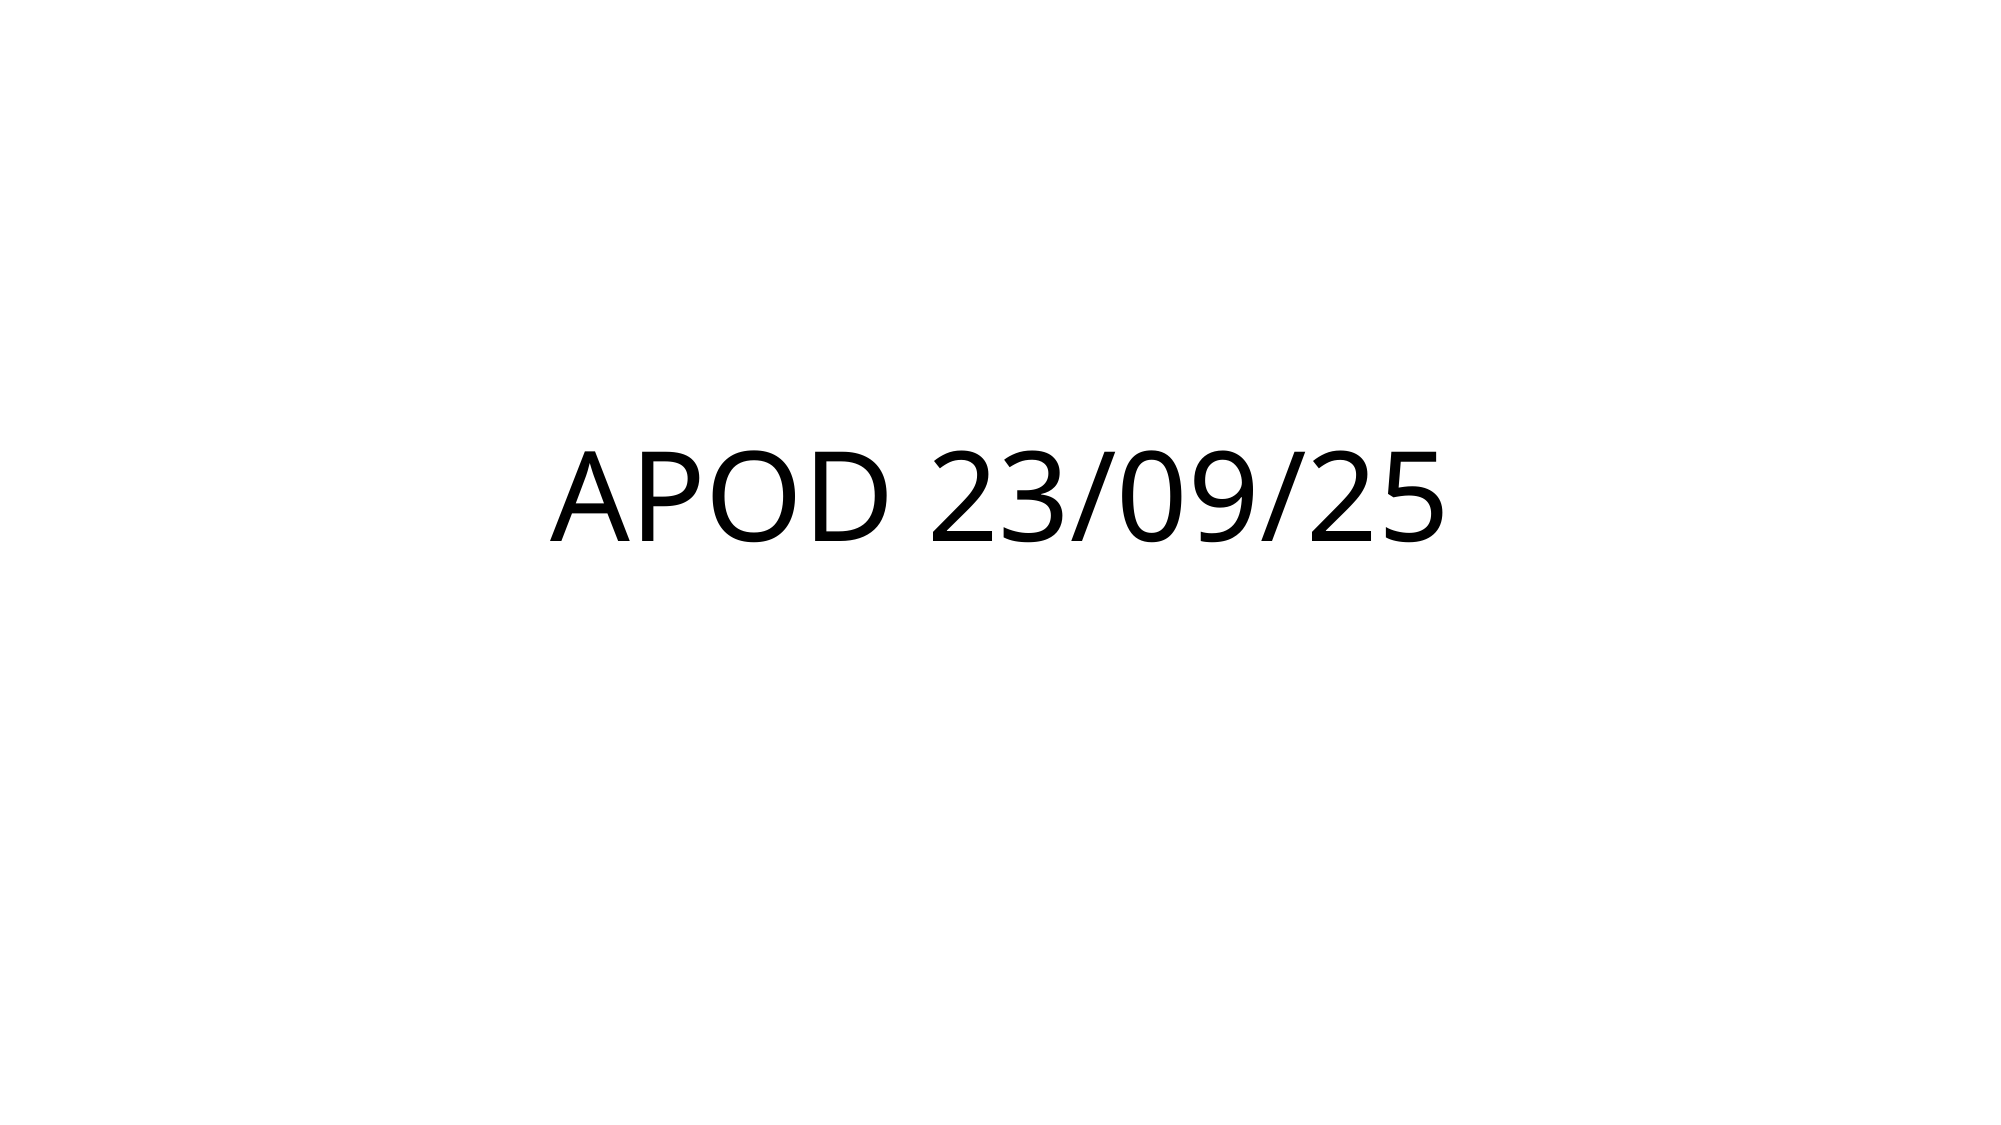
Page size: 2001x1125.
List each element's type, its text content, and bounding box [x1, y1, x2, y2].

title APOD 23/09/25 [249, 184, 1750, 576]
